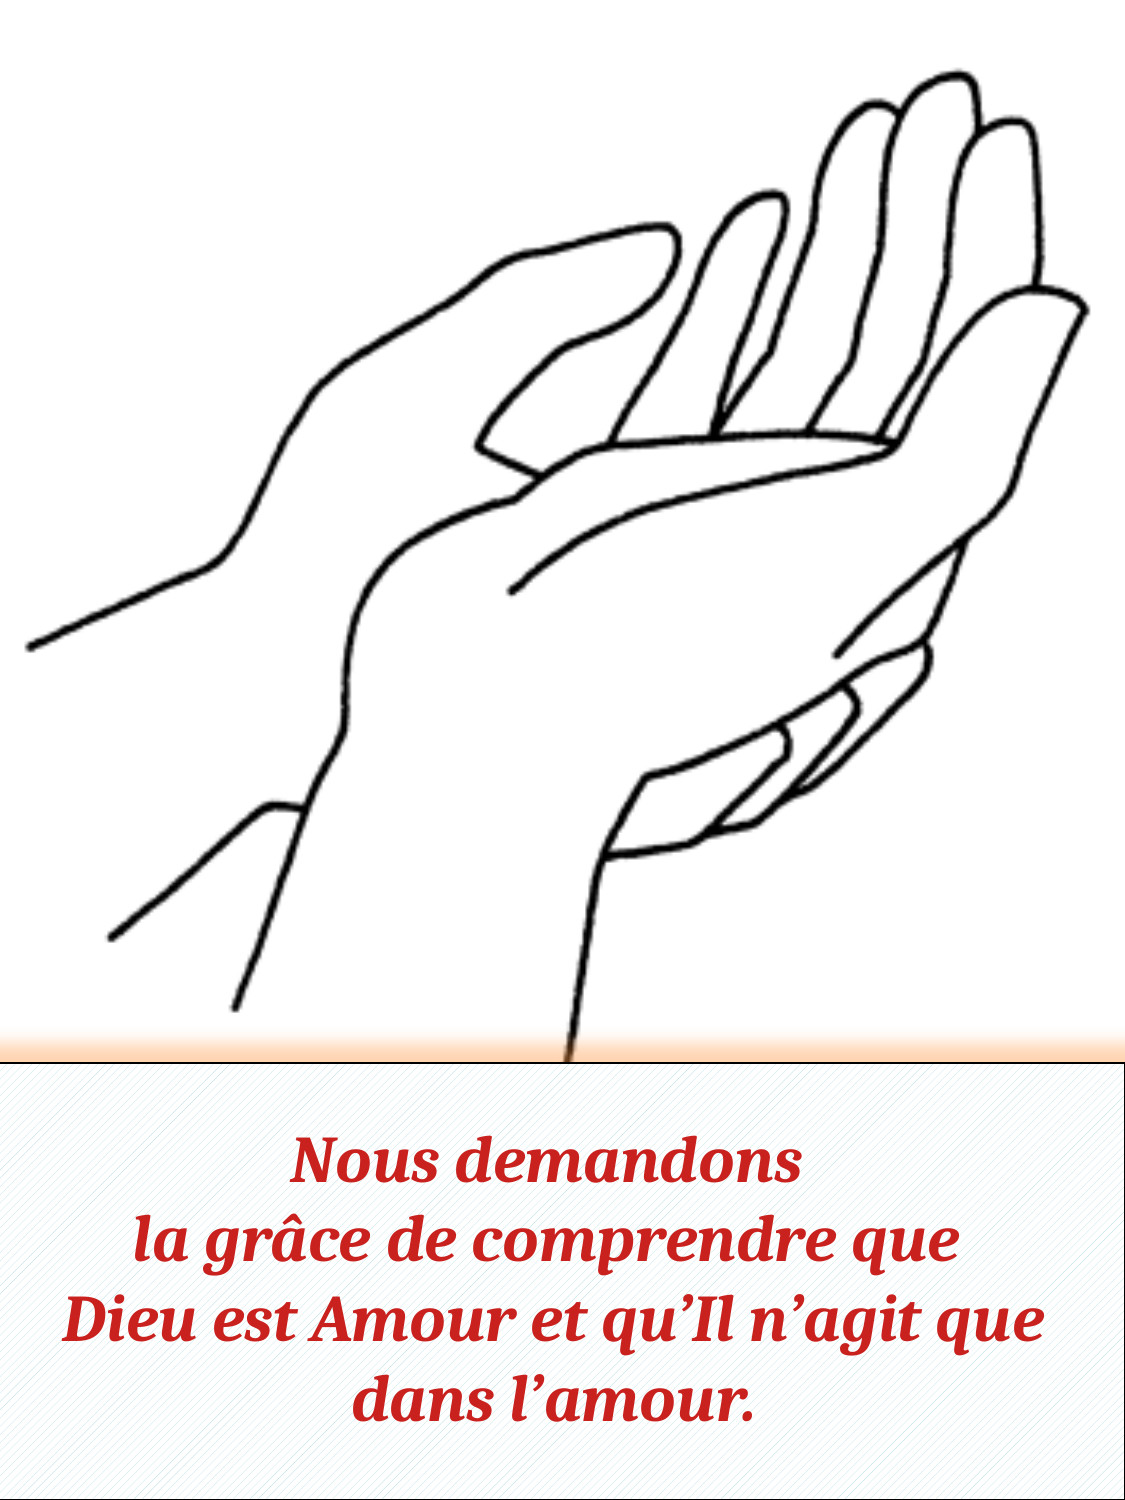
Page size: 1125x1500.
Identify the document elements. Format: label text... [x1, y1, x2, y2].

picture [0, 0, 1125, 1037]
text_box Nous demandons la grâce de comprendre que Dieu est Amour et qu’Il n’agit que dans l’amour. [0, 1062, 1125, 1500]
